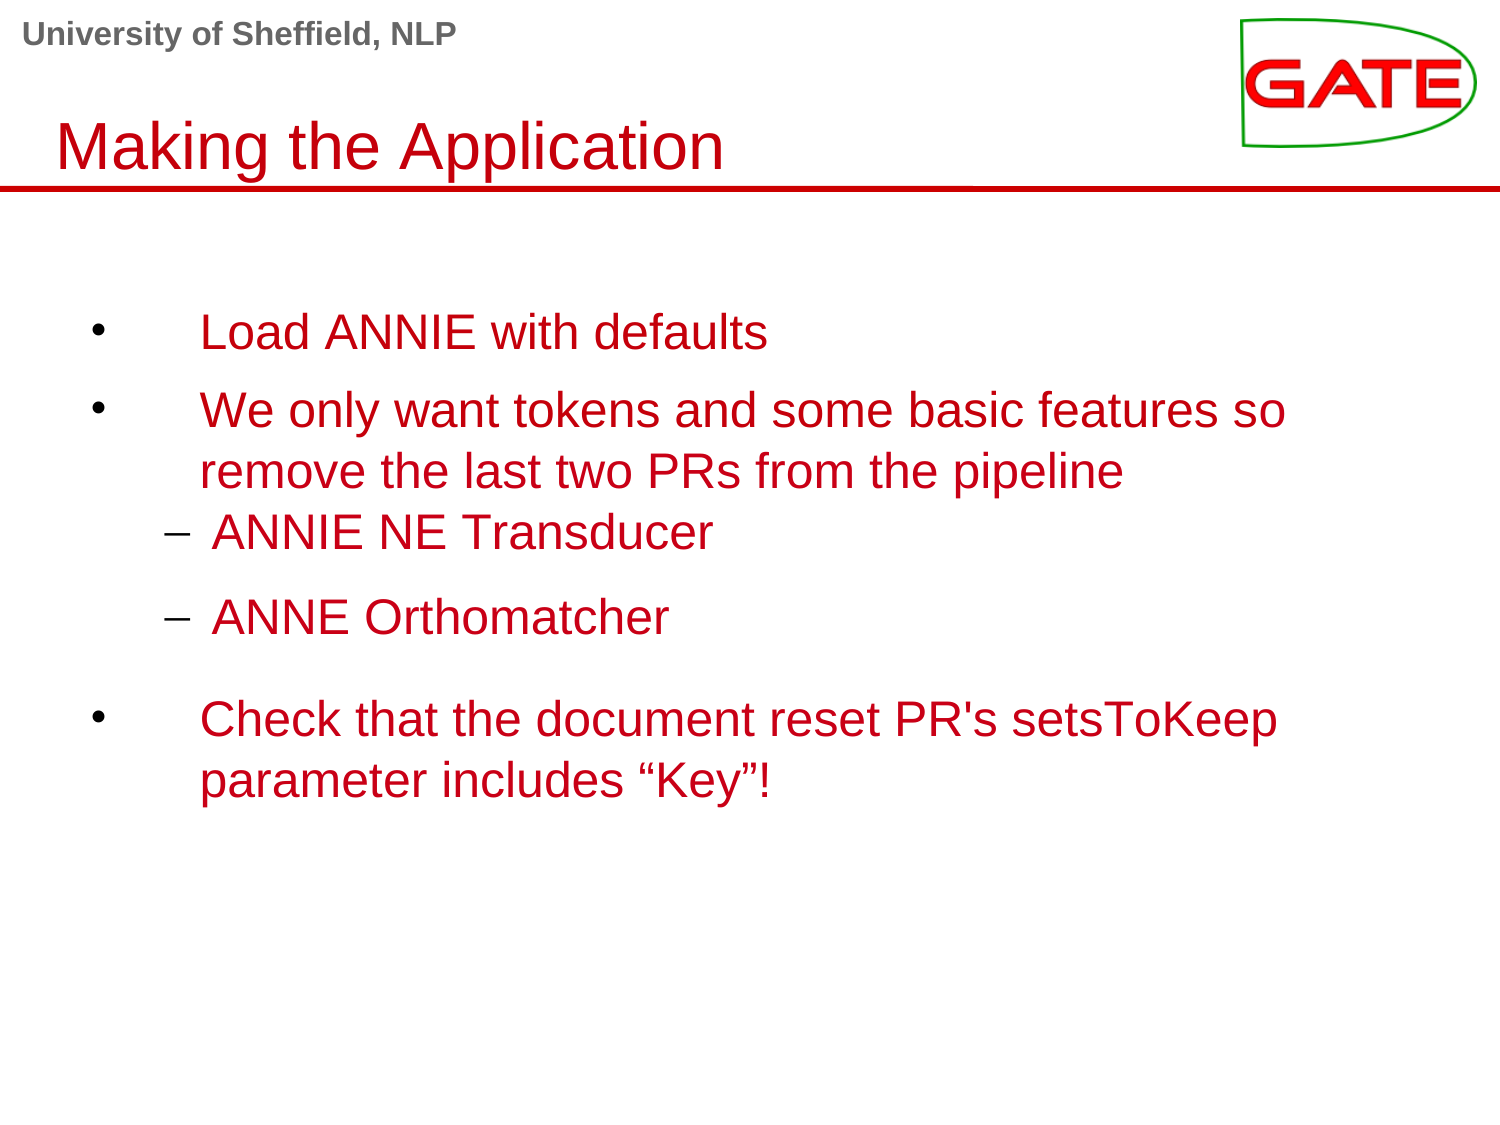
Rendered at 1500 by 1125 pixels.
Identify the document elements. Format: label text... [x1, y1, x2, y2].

title Making the Application [41, 37, 1391, 254]
picture [1240, 18, 1477, 148]
list Load ANNIE with defaults We only want tokens and some basic features so remove the last two PRs from the pipeline ANNIE NE Transducer ANNE Orthomatcher Check that the document reset PR's setsToKeep parameter includes “Key”! [75, 290, 1425, 1123]
